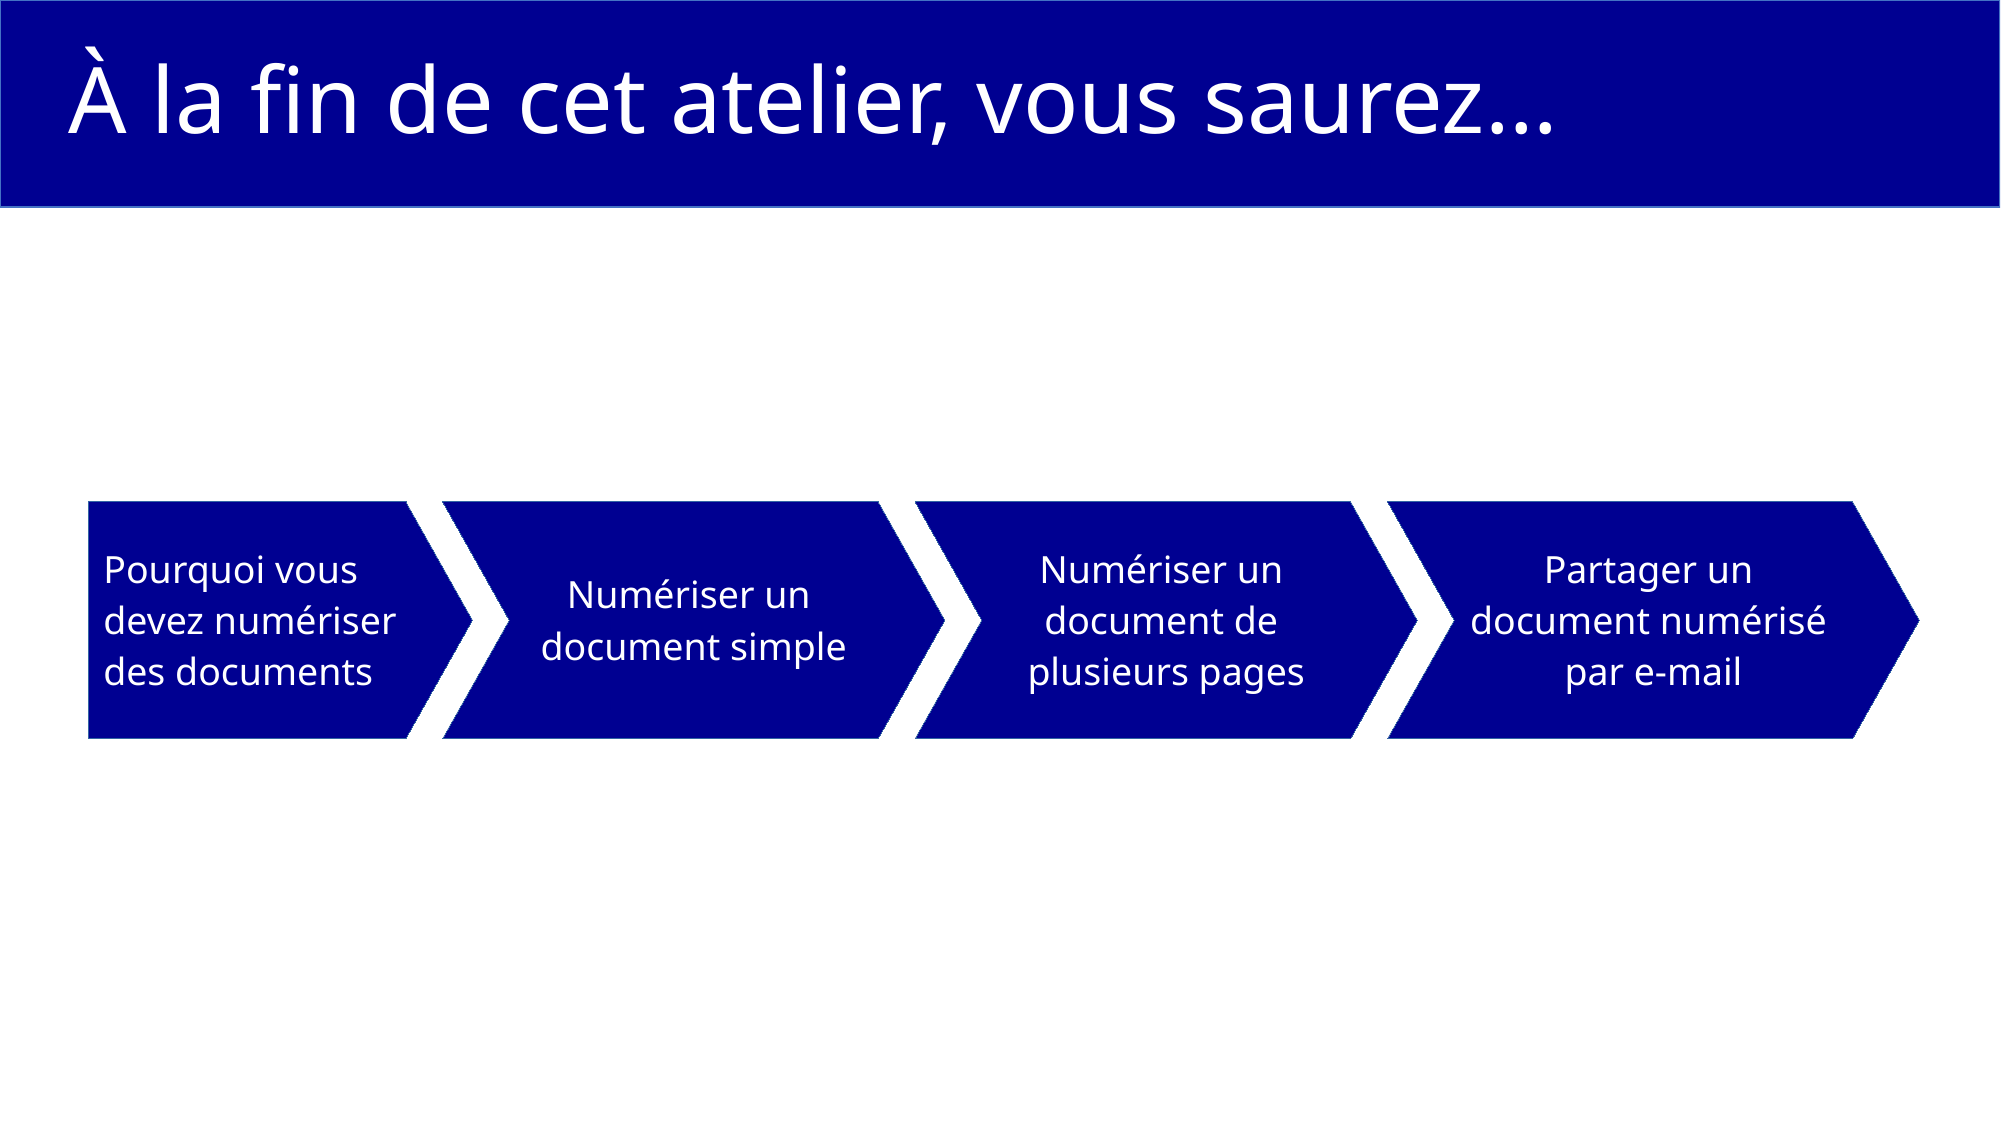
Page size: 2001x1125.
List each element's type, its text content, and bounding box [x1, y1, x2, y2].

text_box Partager un document numérisé par e-mail [1387, 501, 1920, 739]
text_box Numériser un document simple [442, 501, 945, 739]
text_box Pourquoi vous devez numériser des documents [88, 501, 473, 739]
text_box Numériser un document de plusieurs pages [915, 501, 1418, 739]
title À la fin de cet atelier, vous saurez... [53, 0, 1779, 207]
